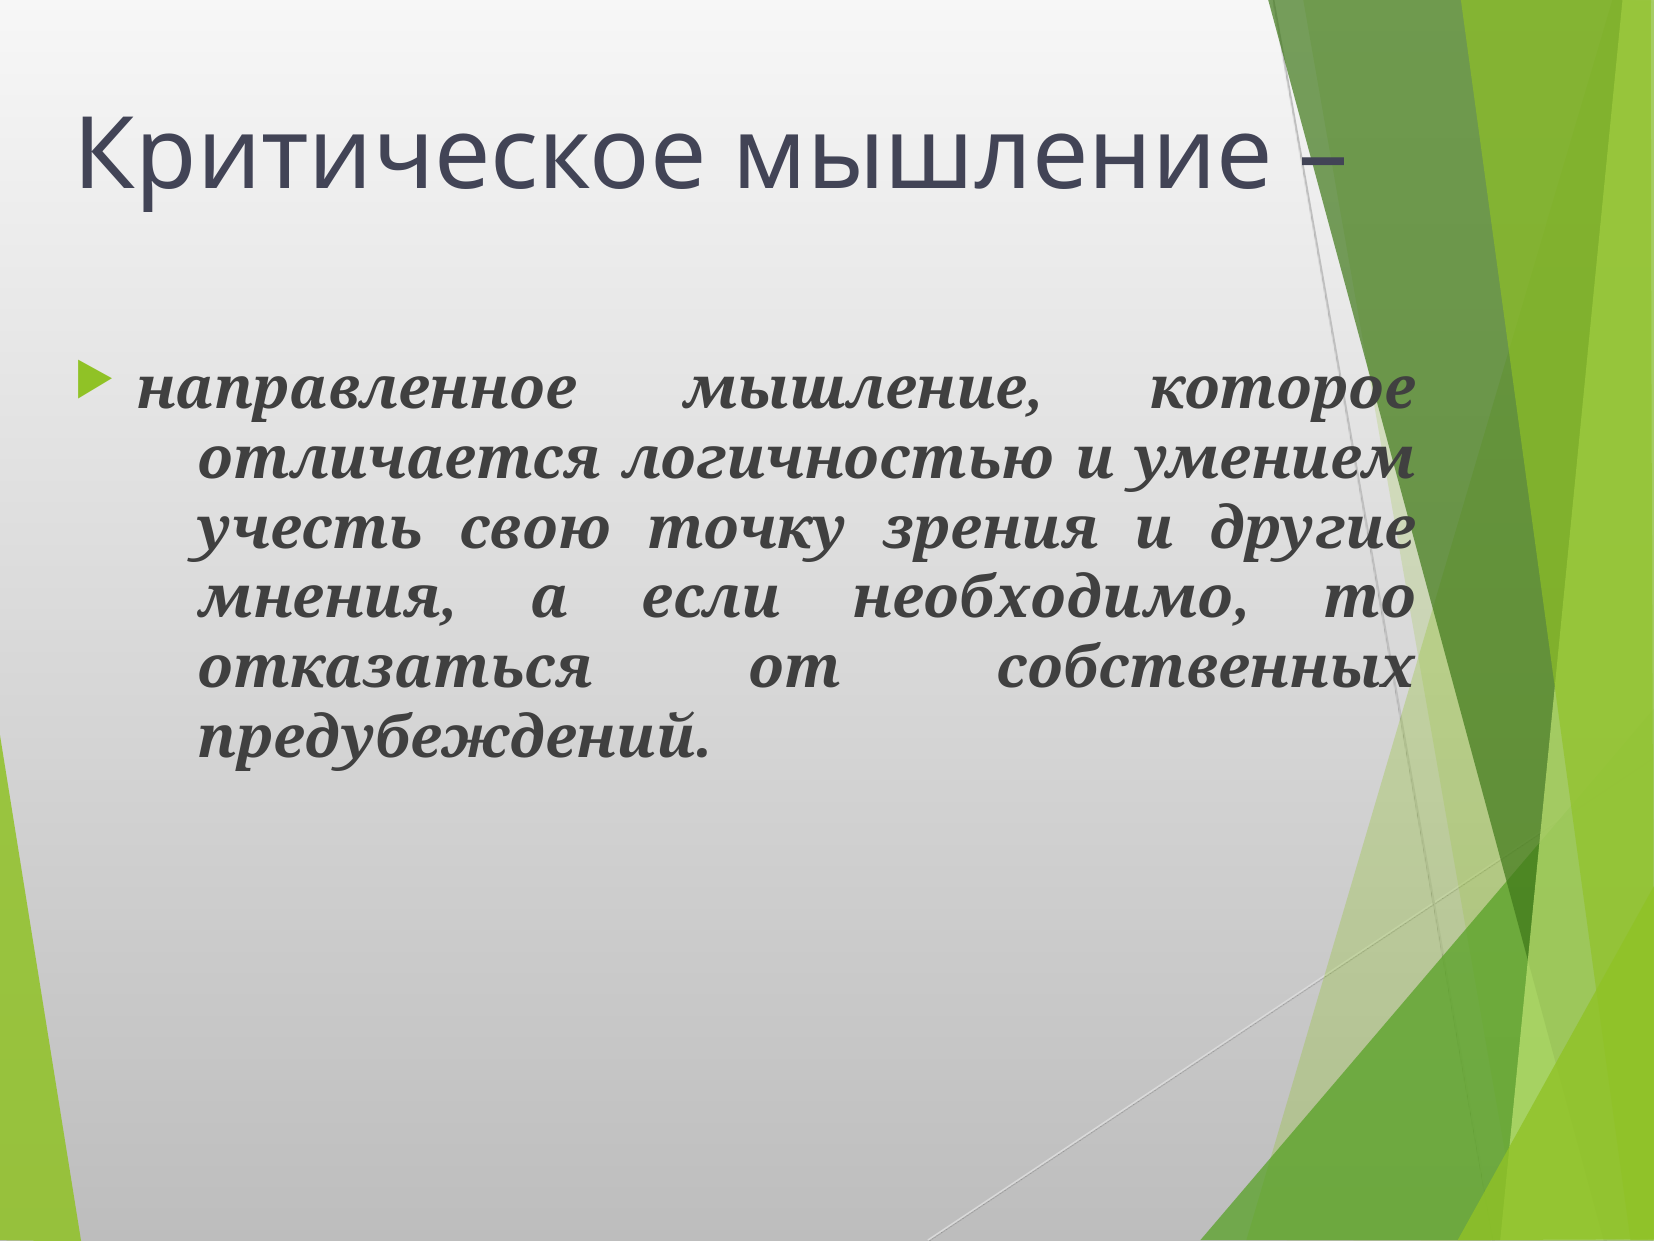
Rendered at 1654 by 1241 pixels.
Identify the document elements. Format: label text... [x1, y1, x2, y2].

title Критическое мышление – [58, 81, 1471, 289]
list направленное мышление, которое отличается логичностью и умением учесть свою точку зрения и другие мнения, а если необходимо, то отказаться от собственных предубеждений. [58, 342, 1450, 1124]
